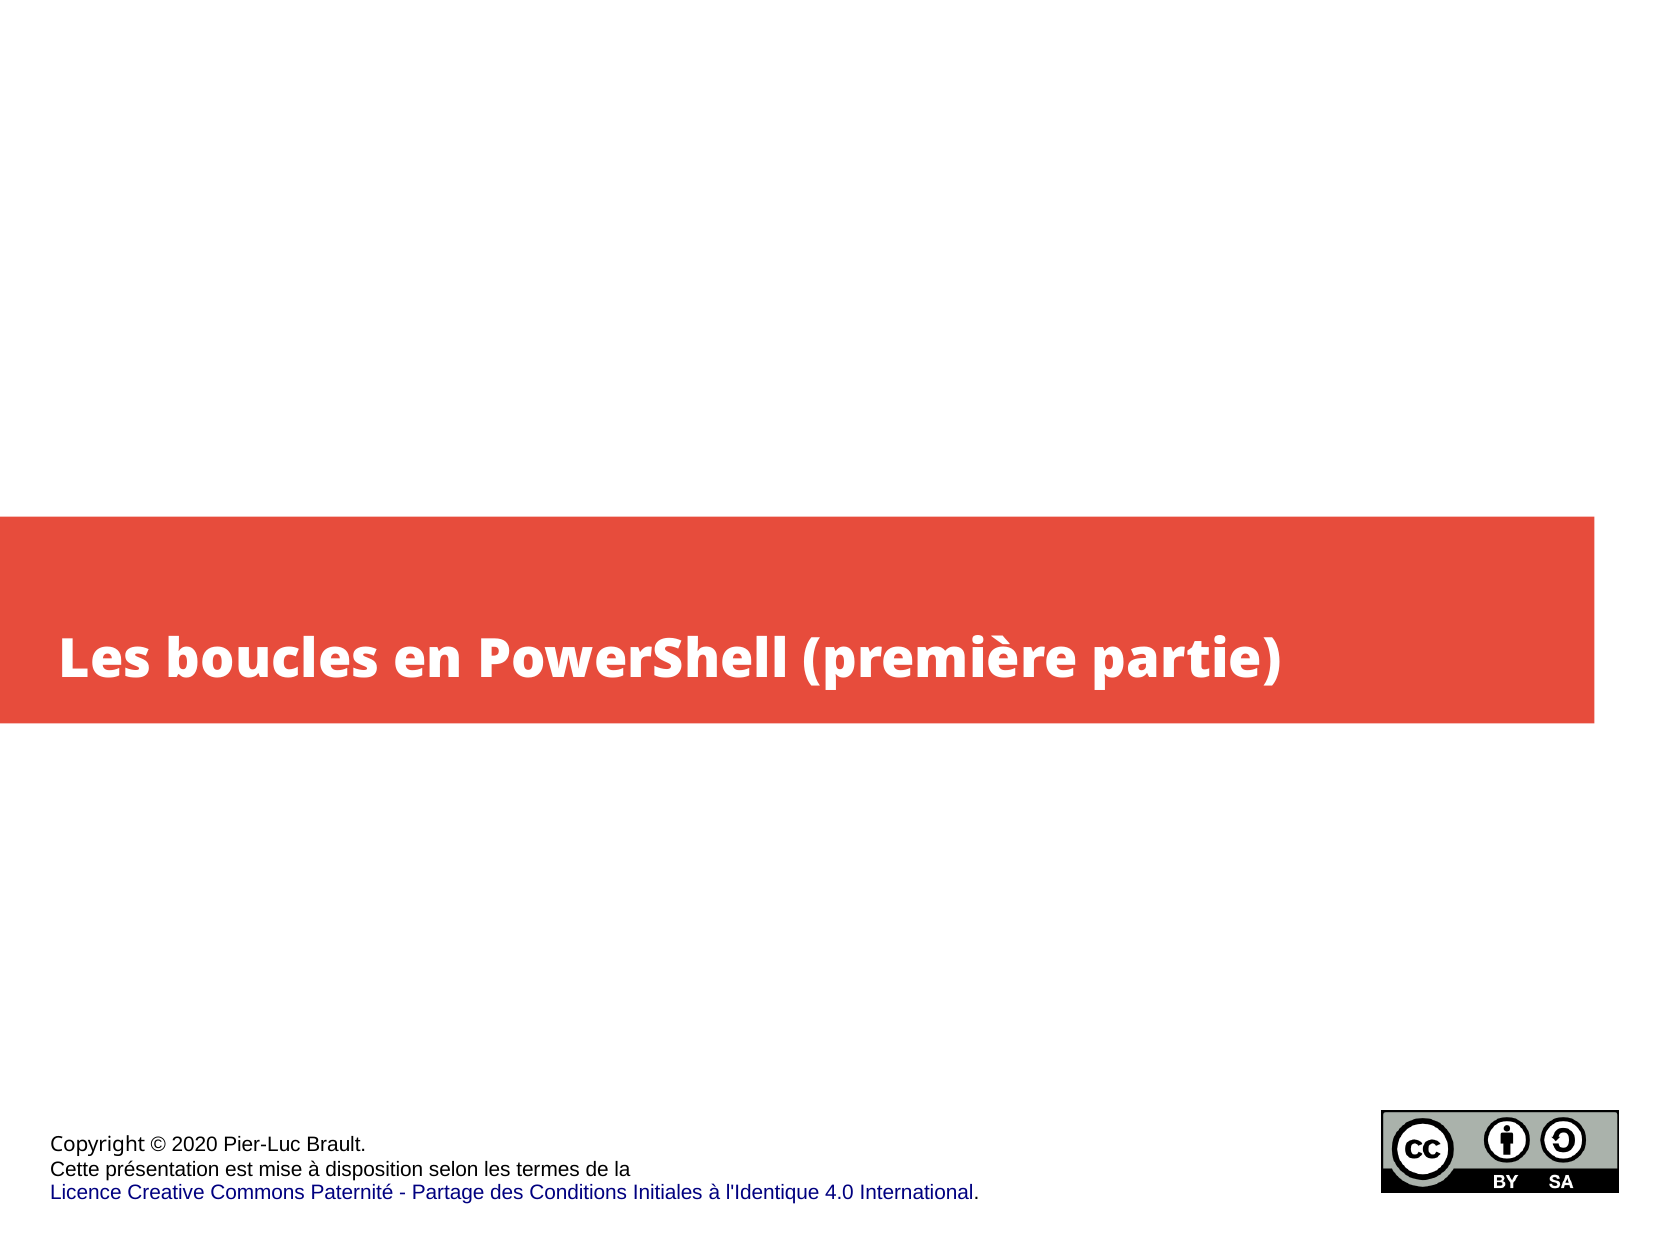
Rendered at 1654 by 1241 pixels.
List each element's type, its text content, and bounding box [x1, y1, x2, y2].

text_box Copyright © 2020 Pier-Luc Brault. Cette présentation est mise à disposition selon les termes de la Licence Creative Commons Paternité - Partage des Conditions Initiales à l'Identique 4.0 International. [35, 1122, 1099, 1214]
title Les boucles en PowerShell (première partie) [59, 546, 1595, 694]
picture [1381, 1110, 1619, 1193]
